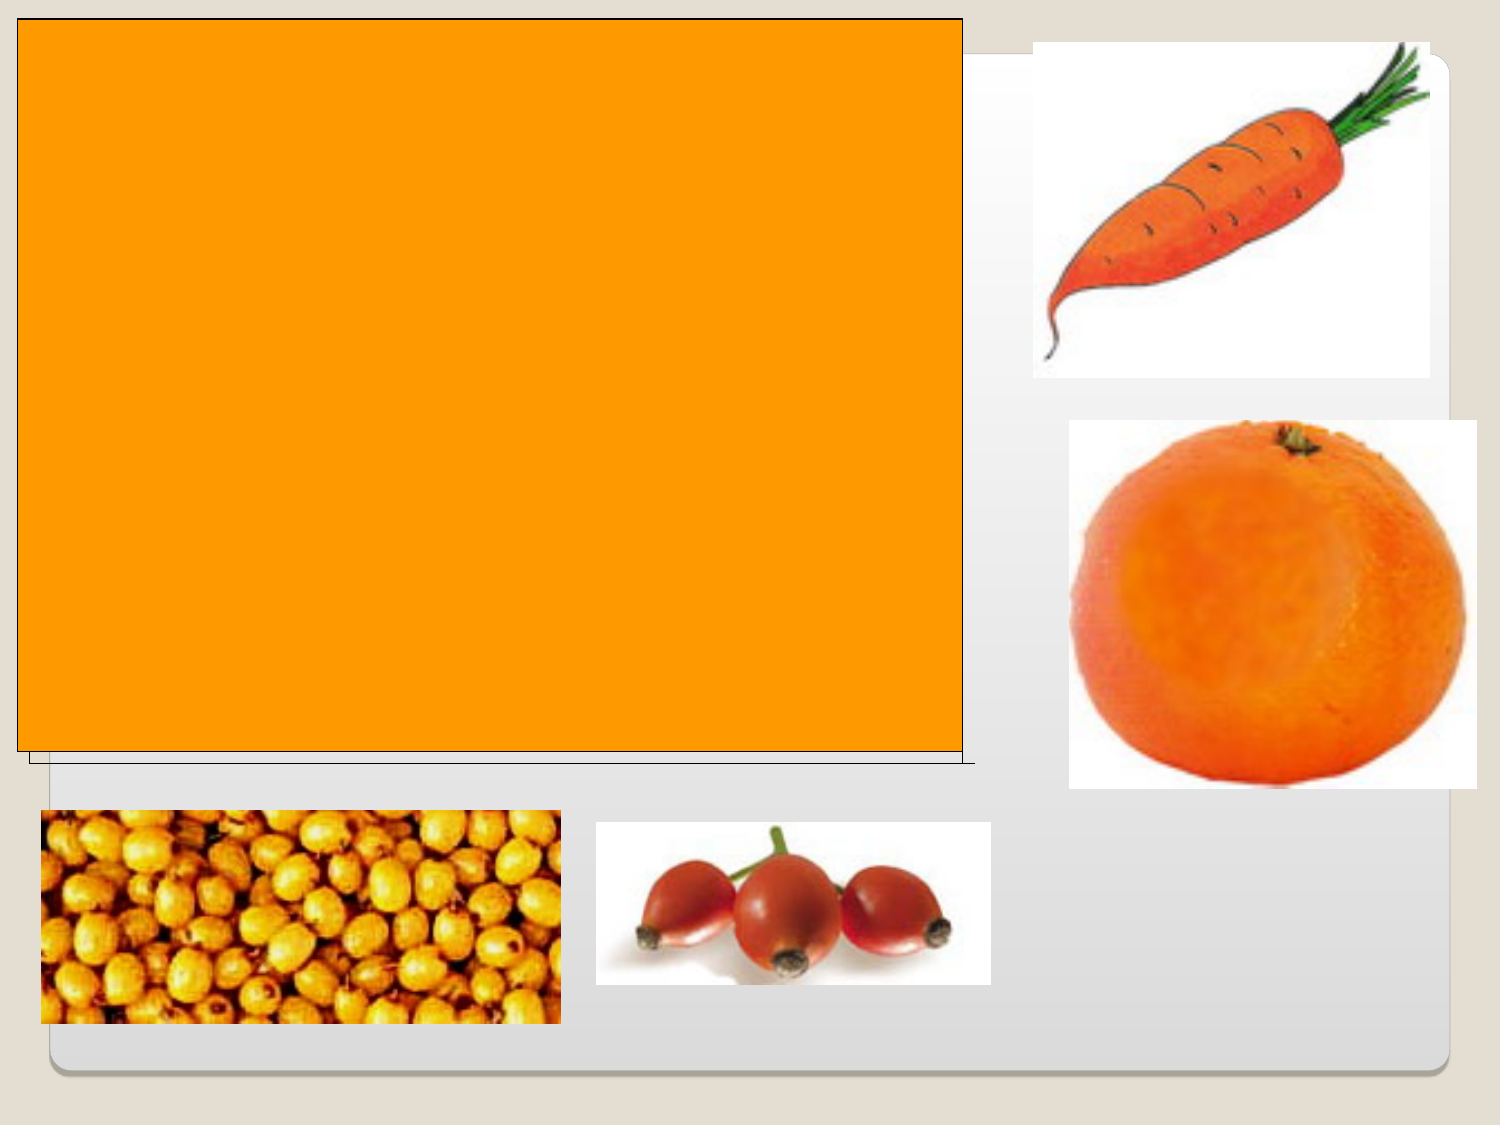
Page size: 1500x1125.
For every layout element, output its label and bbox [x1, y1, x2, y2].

text_box [17, 19, 963, 752]
picture [596, 822, 991, 985]
picture [41, 810, 561, 1024]
picture [1033, 42, 1430, 378]
picture [1069, 420, 1477, 789]
